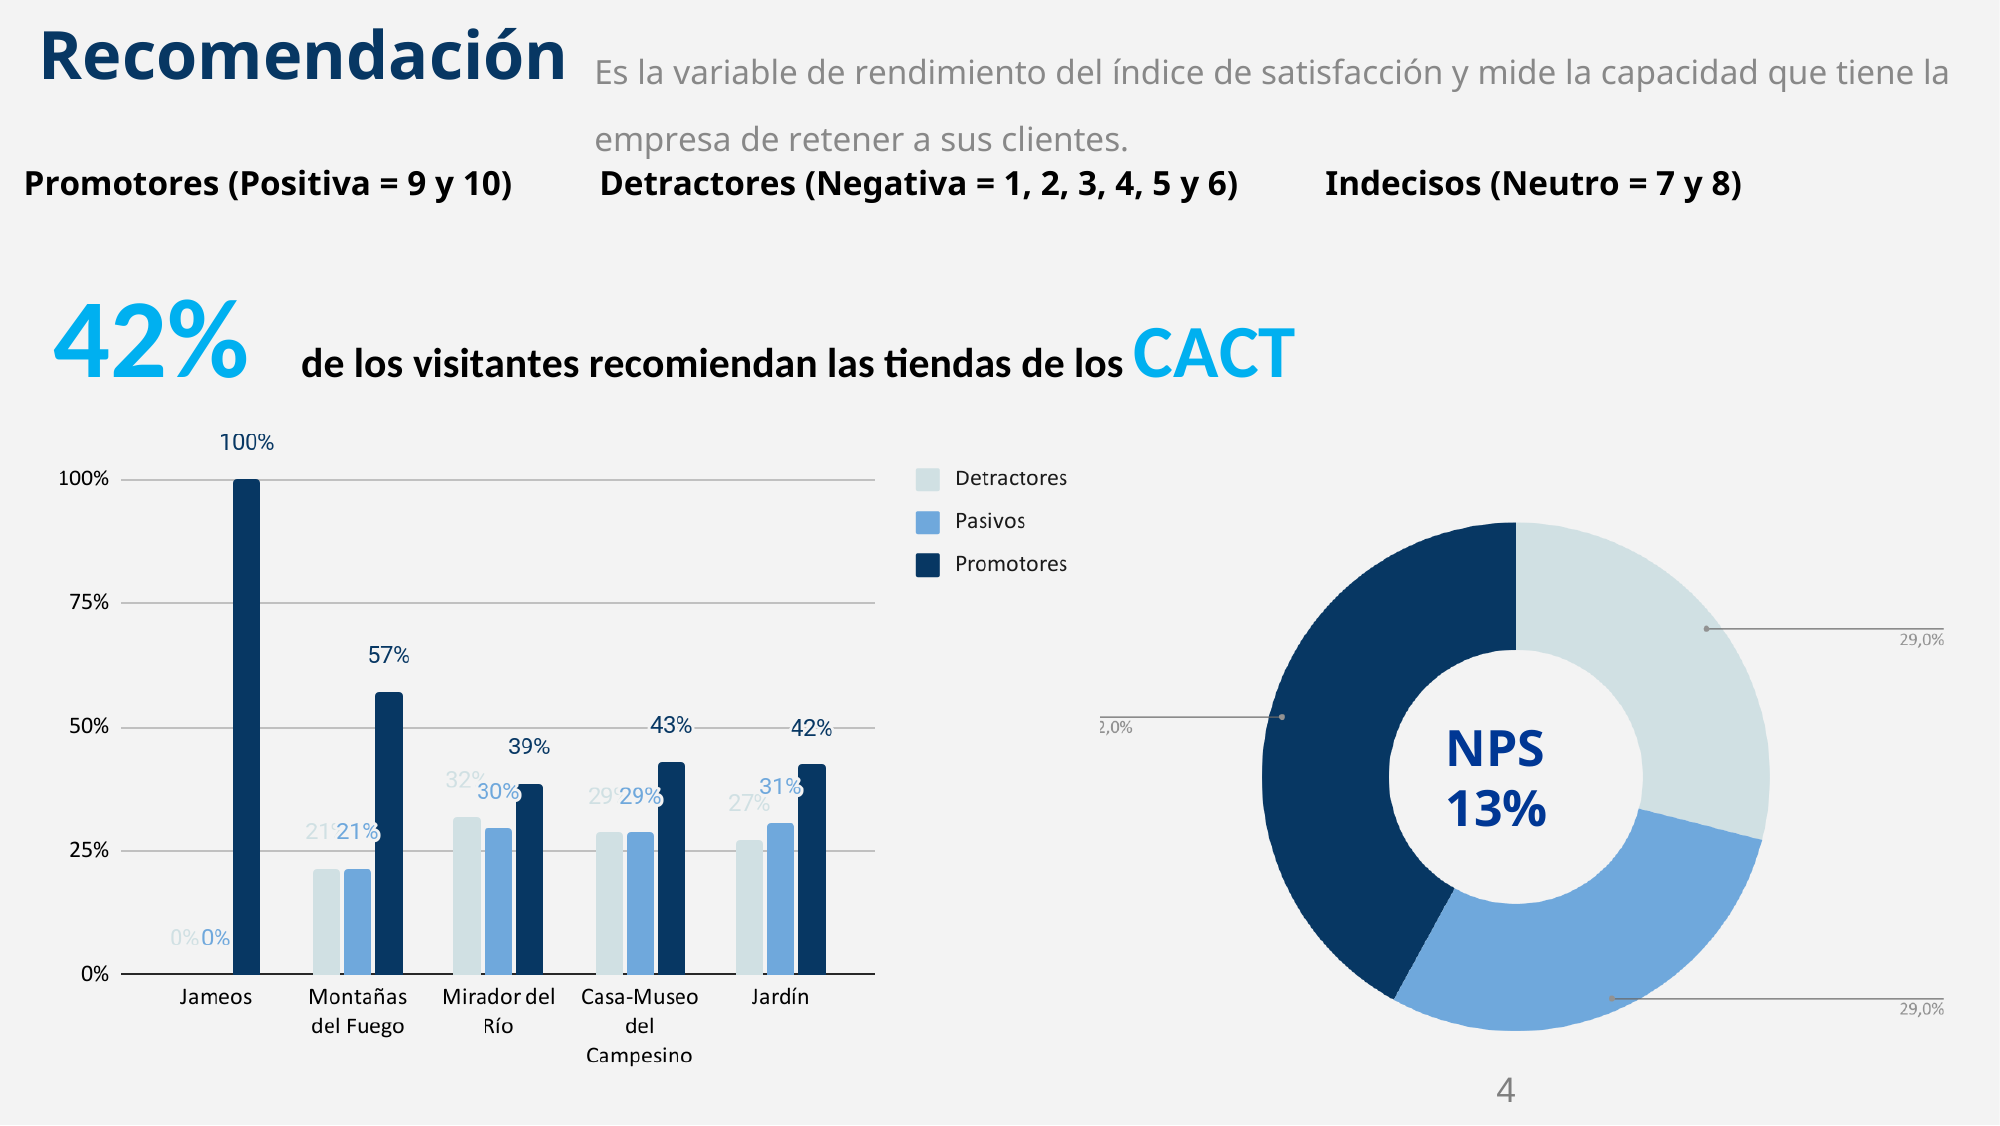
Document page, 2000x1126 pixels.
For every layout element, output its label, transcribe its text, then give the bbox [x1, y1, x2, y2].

text_box Recomendación [38, 0, 531, 106]
text_box <número> [1478, 1058, 1945, 1119]
text_box Es la variable de rendimiento del índice de satisfacción y mide la capacidad que tiene la empresa de retener a sus clientes. [531, 0, 2000, 277]
text_box 42% de los visitantes recomiendan las tiendas de los CACT [38, 257, 1375, 410]
text_box Promotores (Positiva = 9 y 10) Detractores (Negativa = 1, 2, 3, 4, 5 y 6) Indecisos (Neutro = 7 y 8) [23, 129, 531, 235]
picture [24, 434, 1972, 1101]
text_box NPS 13% [1445, 716, 1563, 837]
